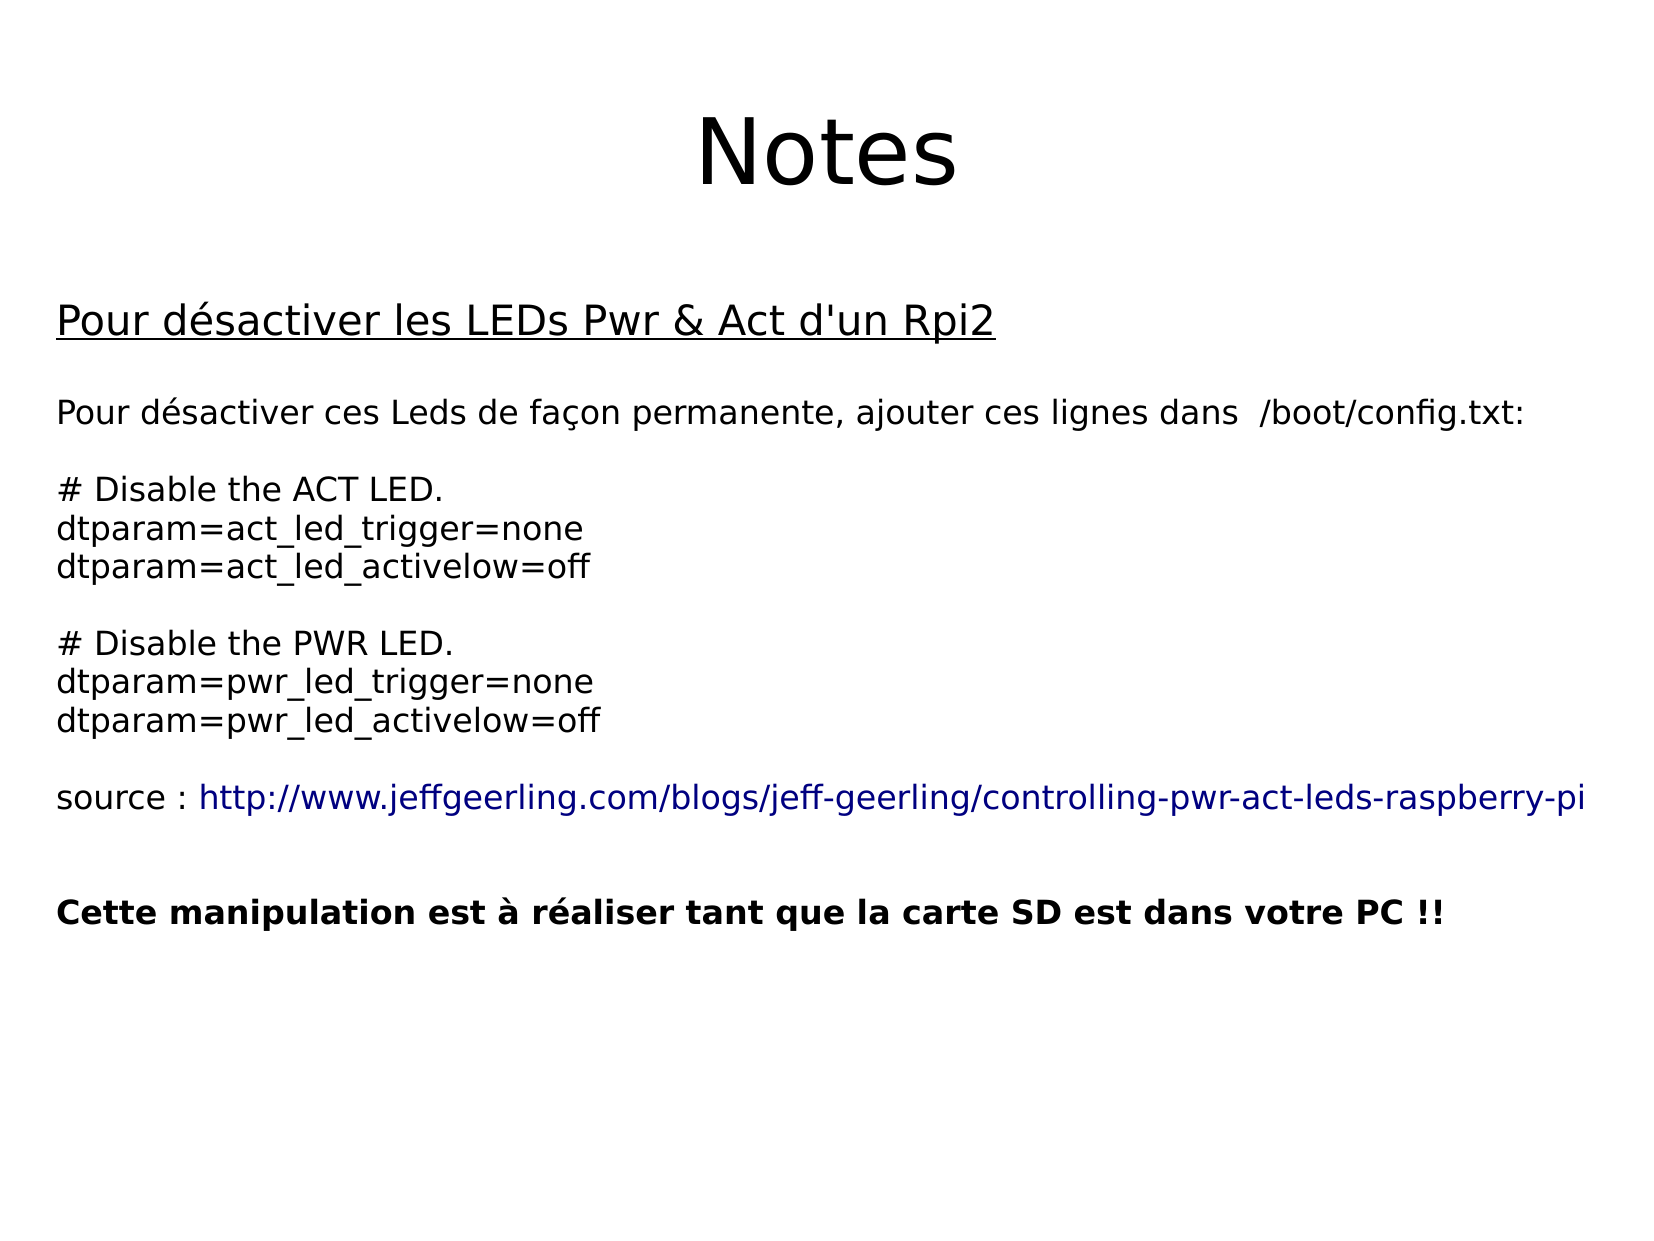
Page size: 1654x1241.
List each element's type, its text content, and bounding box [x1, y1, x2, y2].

title Notes [82, 49, 1571, 257]
text_box Pour désactiver les LEDs Pwr & Act d'un Rpi2 Pour désactiver ces Leds de façon permanente, ajouter ces lignes dans /boot/config.txt: # Disable the ACT LED. dtparam=act_led_trigger=none dtparam=act_led_activelow=off # Disable the PWR LED. dtparam=pwr_led_trigger=none dtparam=pwr_led_activelow=off source : http://www.jeffgeerling.com/blogs/jeff-geerling/controlling-pwr-act-leds-raspberry-pi Cette manipulation est à réaliser tant que la carte SD est dans votre PC !! [41, 289, 1613, 1164]
